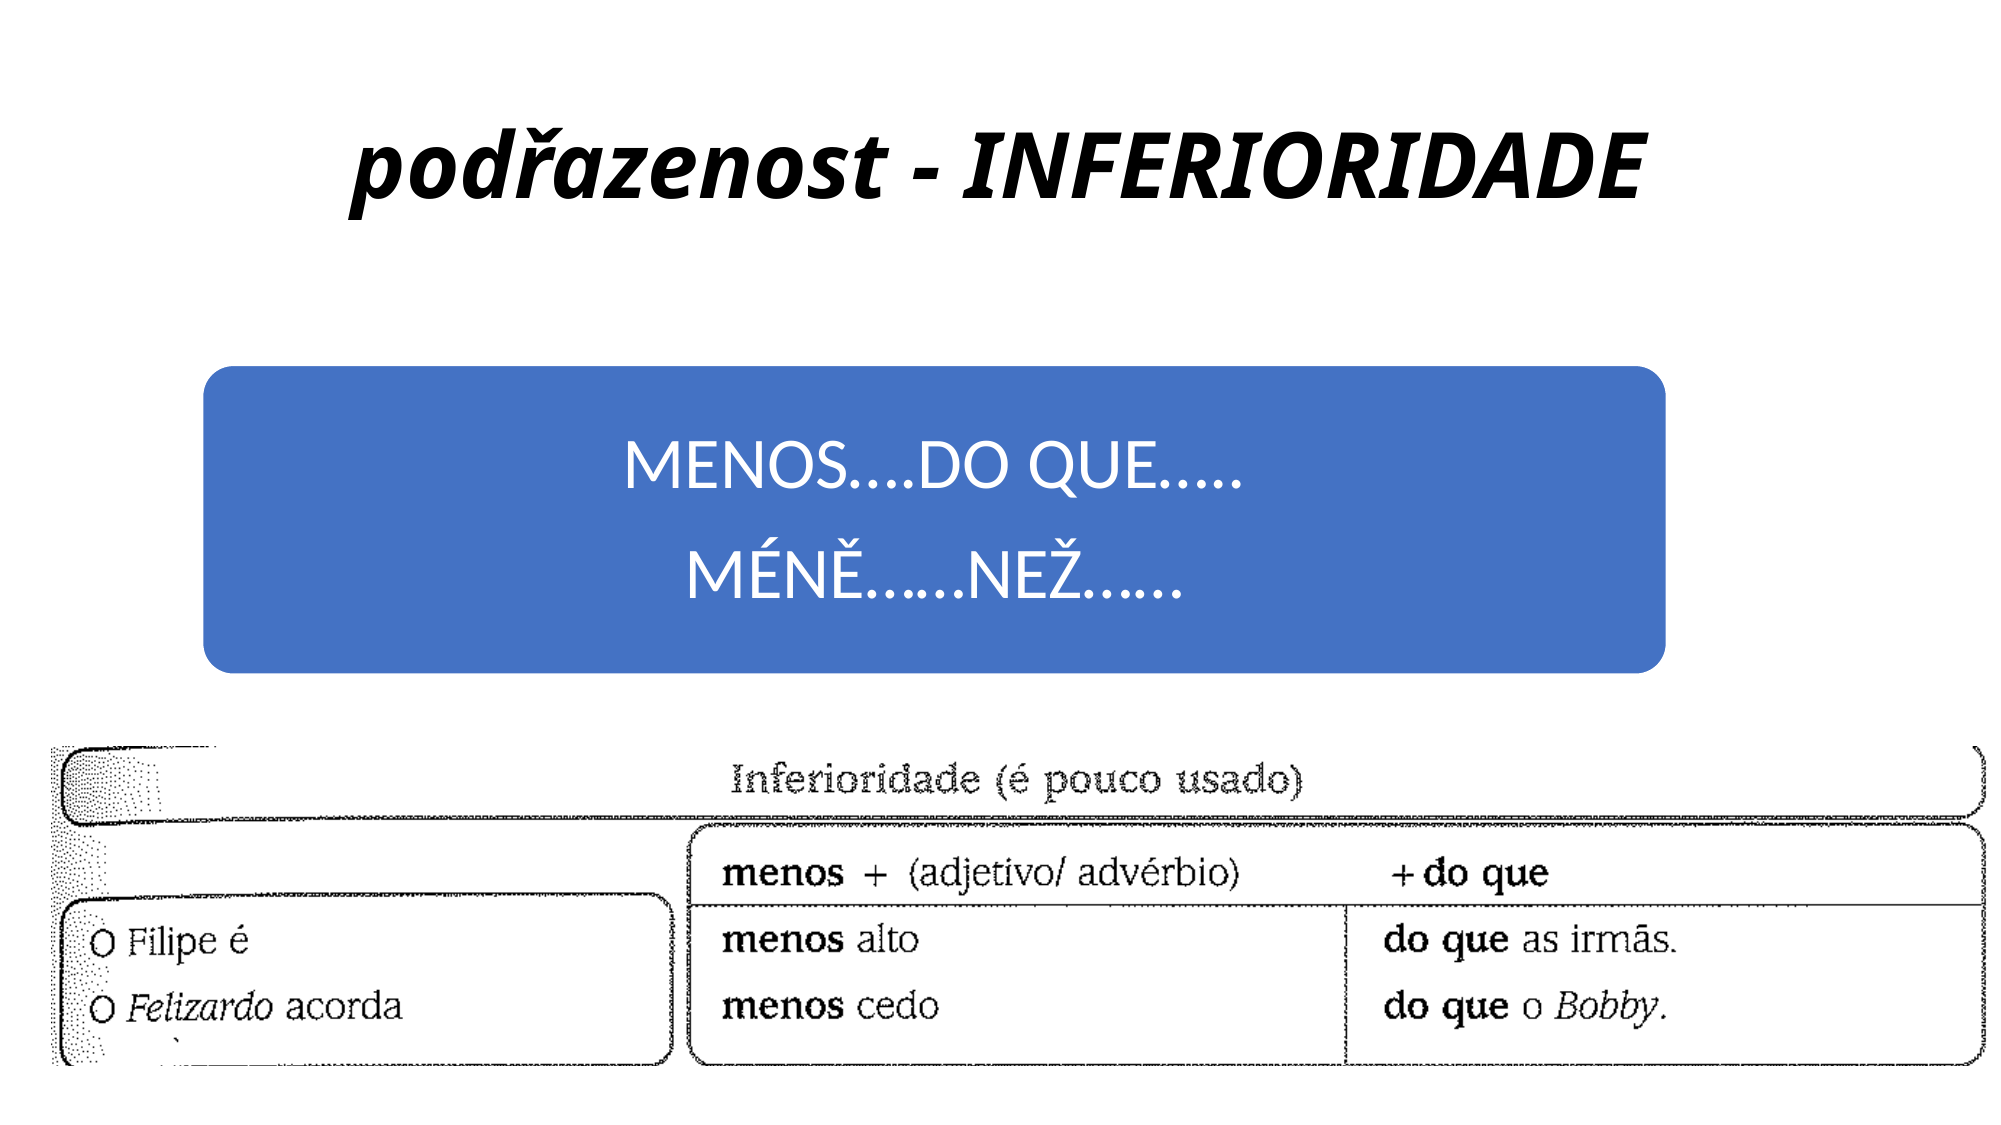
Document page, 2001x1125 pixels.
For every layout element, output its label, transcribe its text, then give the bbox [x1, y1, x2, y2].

title podřazenost - INFERIORIDADE [137, 59, 1863, 278]
list [137, 299, 1863, 746]
text_box MENOS….DO QUE….. MÉNĚ……NEŽ…… [202, 365, 1667, 675]
picture [51, 746, 2000, 1066]
